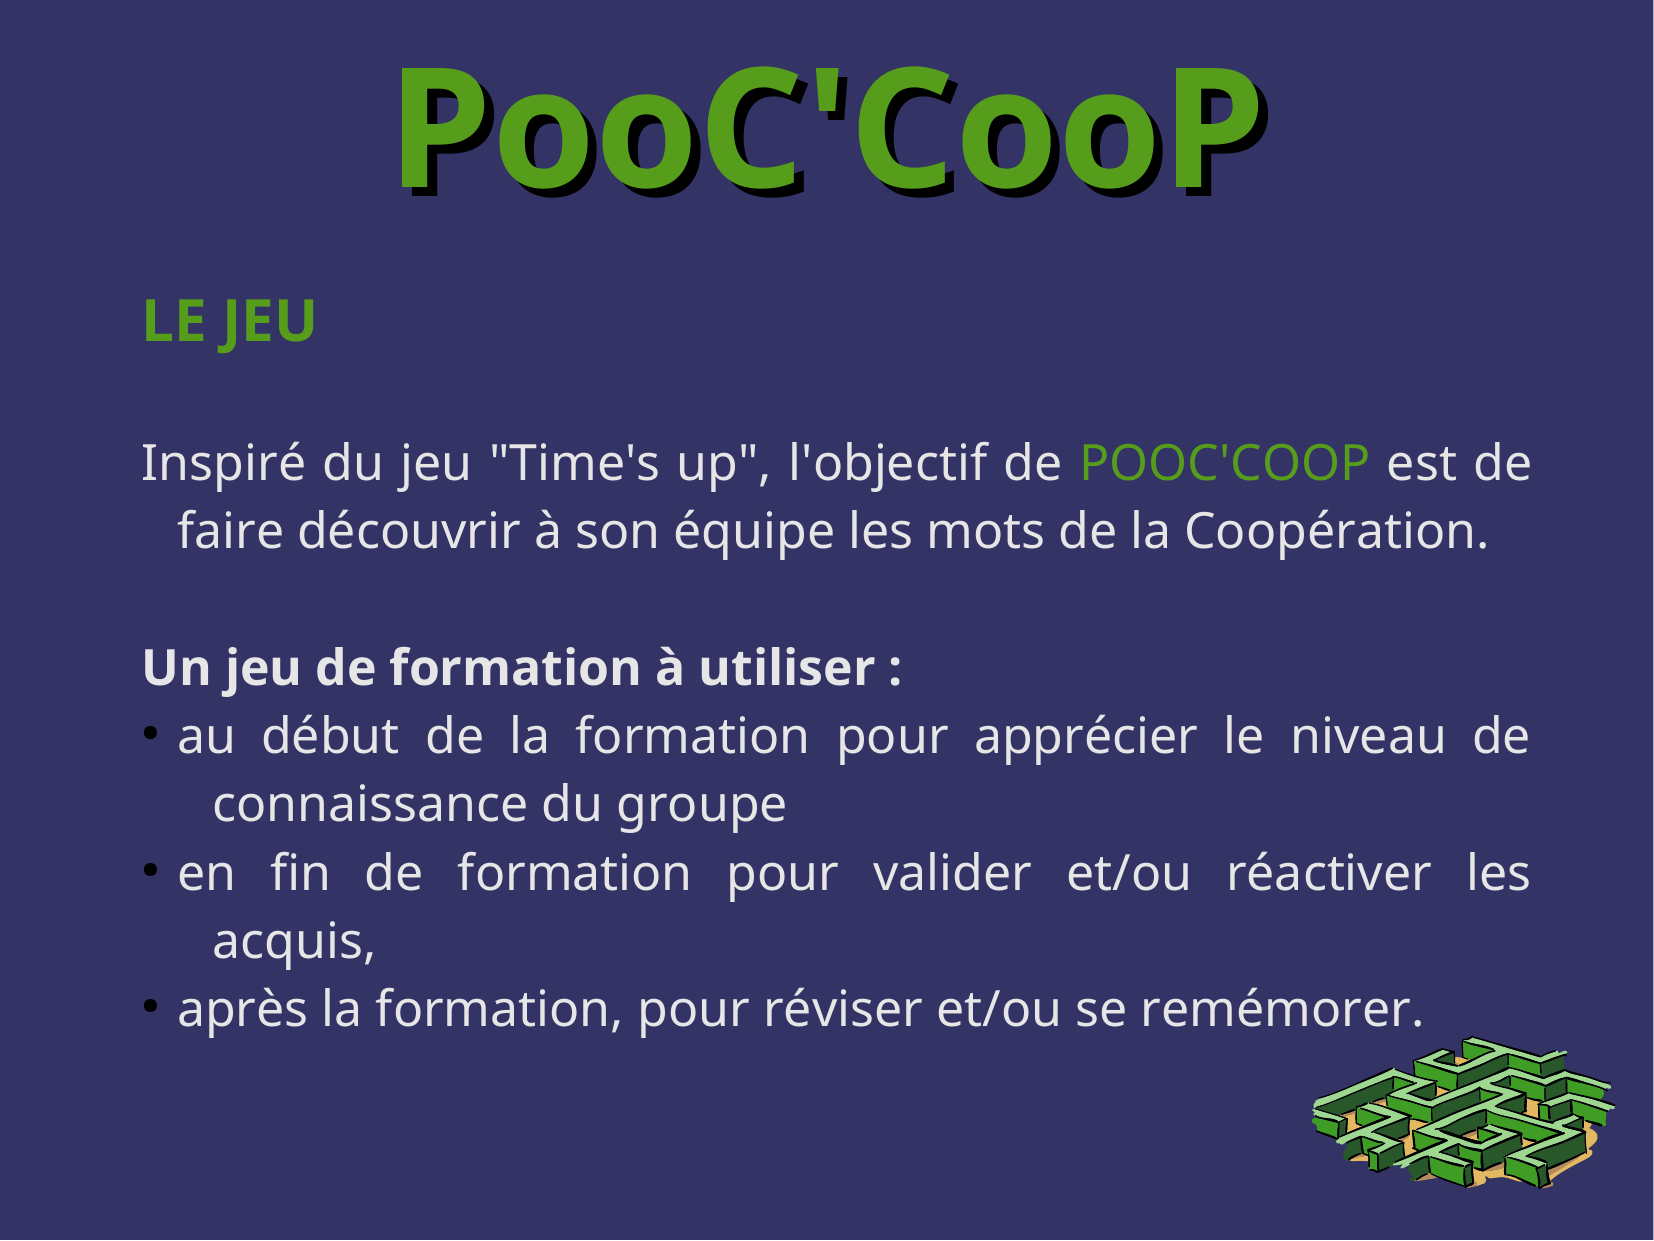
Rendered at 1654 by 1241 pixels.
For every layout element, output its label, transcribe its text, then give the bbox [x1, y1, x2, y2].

subtitle LE JEU Inspiré du jeu "Time's up", l'objectif de POOC'COOP est de faire découvrir à son équipe les mots de la Coopération. Un jeu de formation à utiliser : au début de la formation pour apprécier le niveau de connaissance du groupe en fin de formation pour valider et/ou réactiver les acquis, après la formation, pour réviser et/ou se remémorer. [141, 269, 1533, 1052]
title PooC'CooP [121, 19, 1534, 227]
